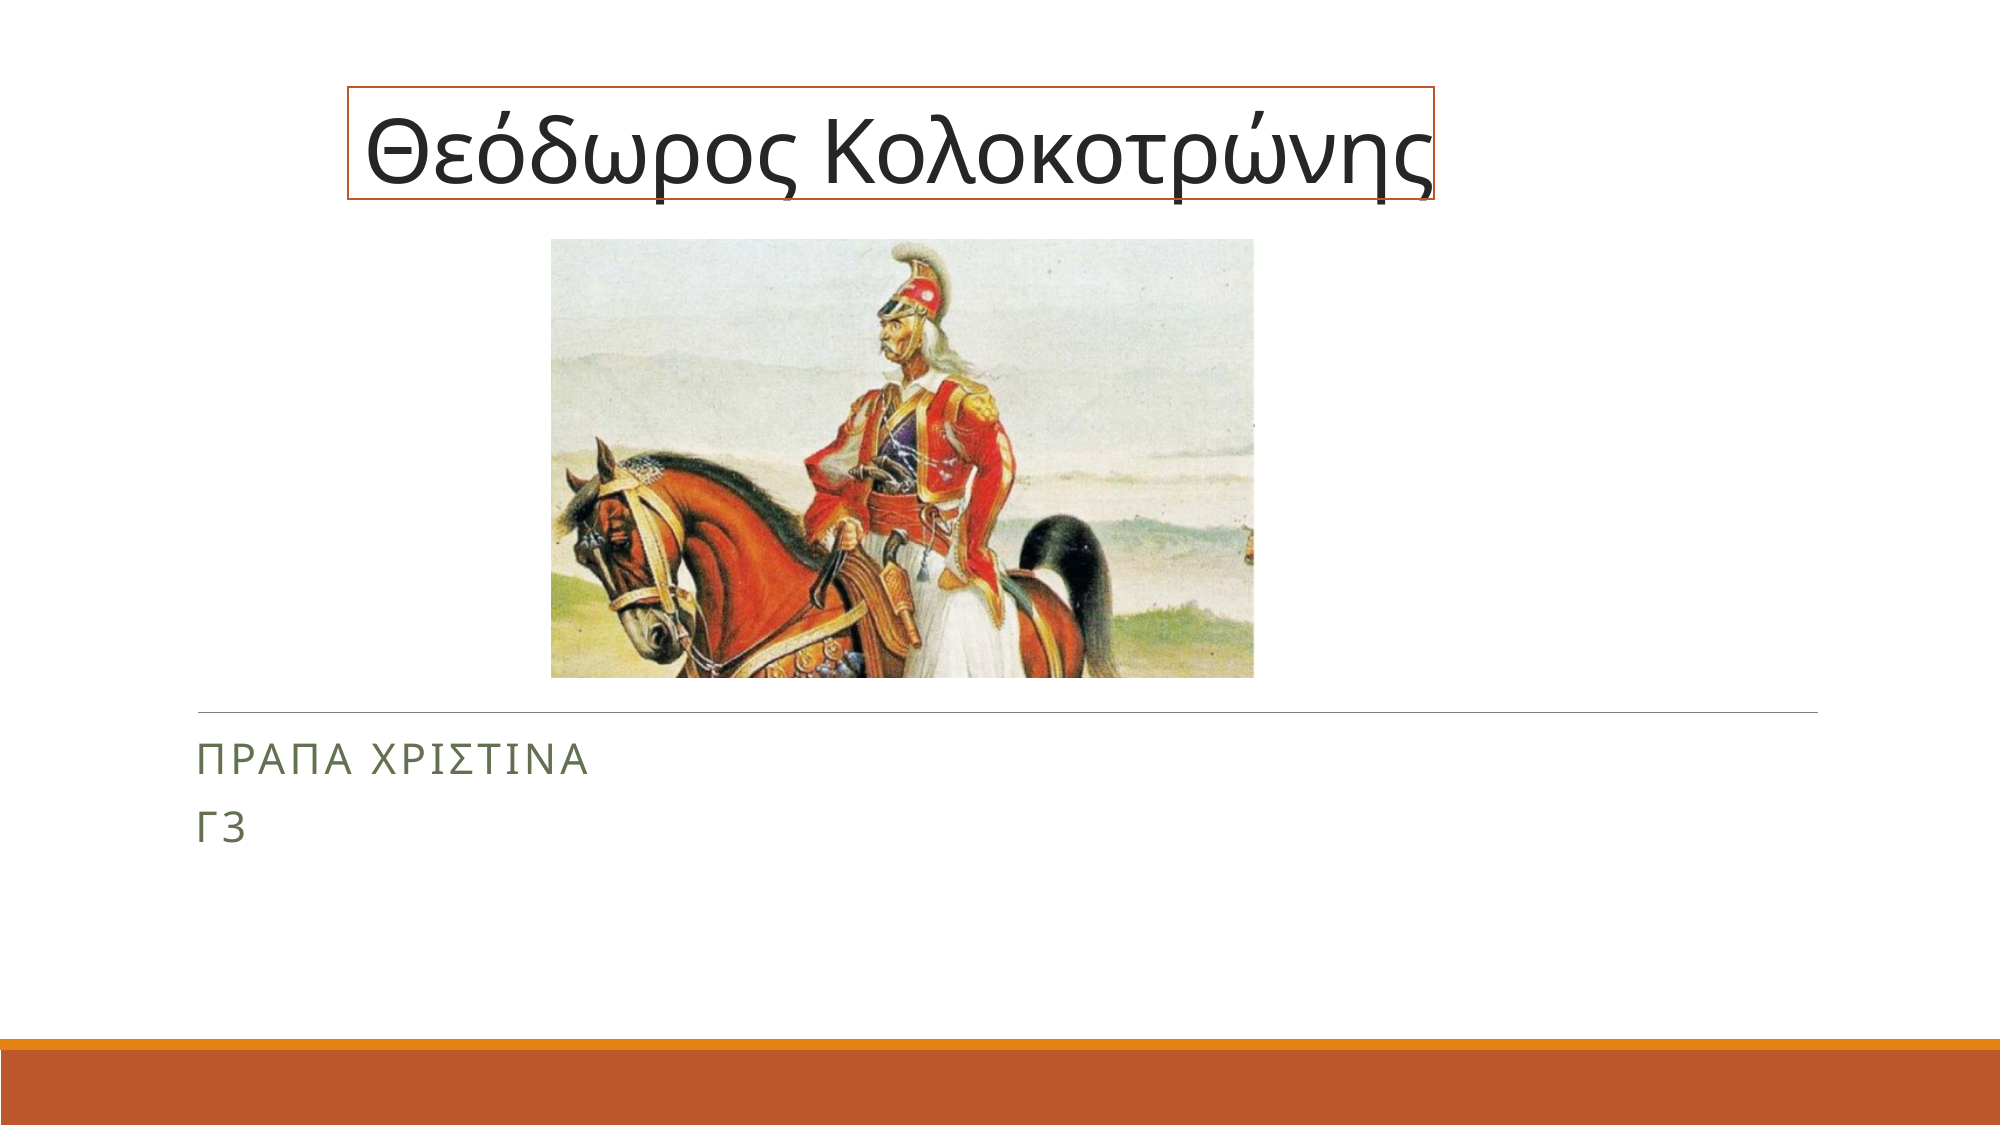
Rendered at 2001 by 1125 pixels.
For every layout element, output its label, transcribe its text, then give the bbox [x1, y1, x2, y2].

title Θεόδωρος Κολοκοτρώνης [349, 88, 1433, 198]
subtitle Πραπα χριστινα γ3 [180, 730, 618, 899]
picture [551, 239, 1255, 678]
title Θεόδωρος Κολοκοτρώνης [348, 77, 1458, 209]
